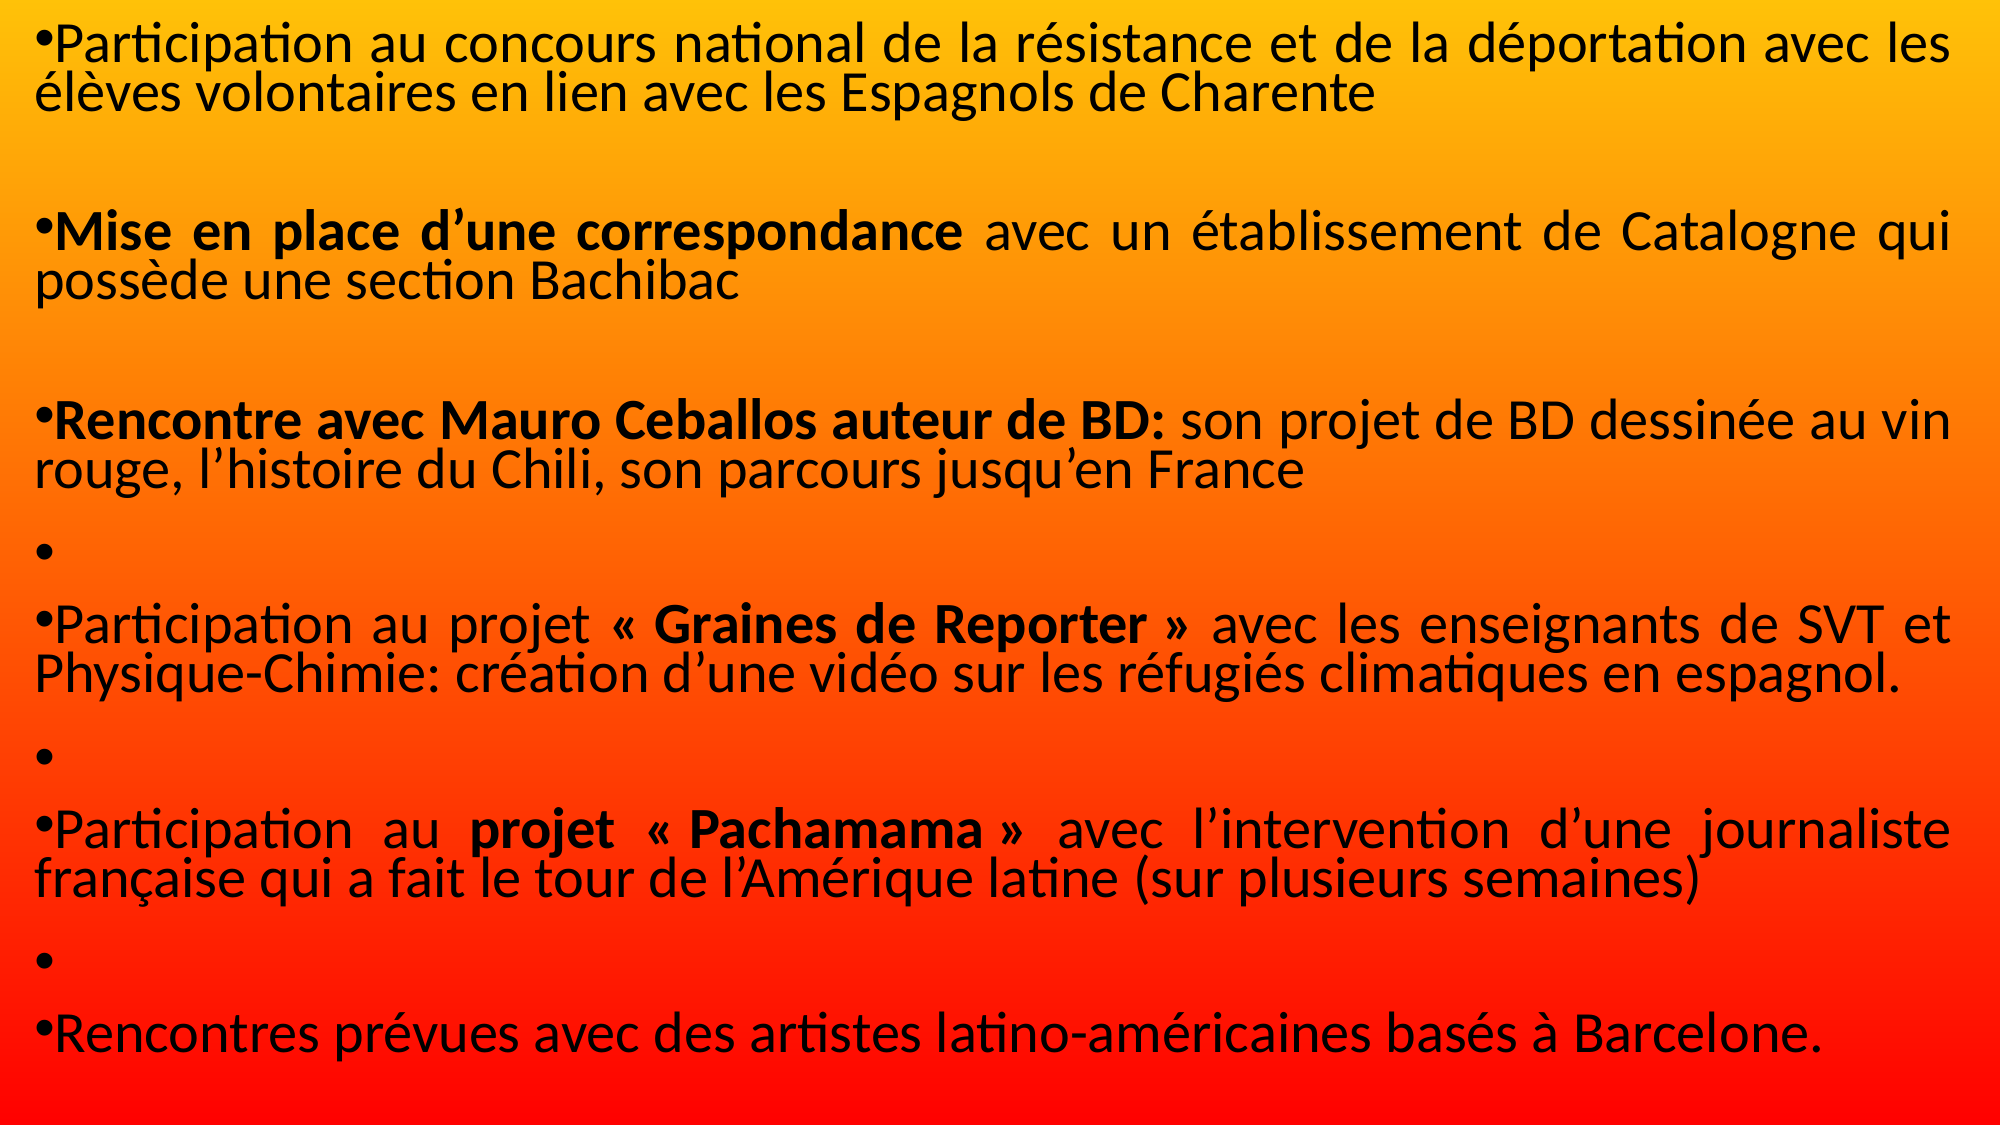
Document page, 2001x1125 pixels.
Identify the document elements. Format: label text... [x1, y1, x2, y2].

list Participation au concours national de la résistance et de la déportation avec les élèves volontaires en lien avec les Espagnols de Charente Mise en place d’une correspondance avec un établissement de Catalogne qui possède une section Bachibac Rencontre avec Mauro Ceballos auteur de BD: son projet de BD dessinée au vin rouge, l’histoire du Chili, son parcours jusqu’en France Participation au projet « Graines de Reporter » avec les enseignants de SVT et Physique-Chimie: création d’une vidéo sur les réfugiés climatiques en espagnol. Participation au projet « Pachamama » avec l’intervention d’une journaliste française qui a fait le tour de l’Amérique latine (sur plusieurs semaines) Rencontres prévues avec des artistes latino-américaines basés à Barcelone. [19, 15, 1968, 1125]
